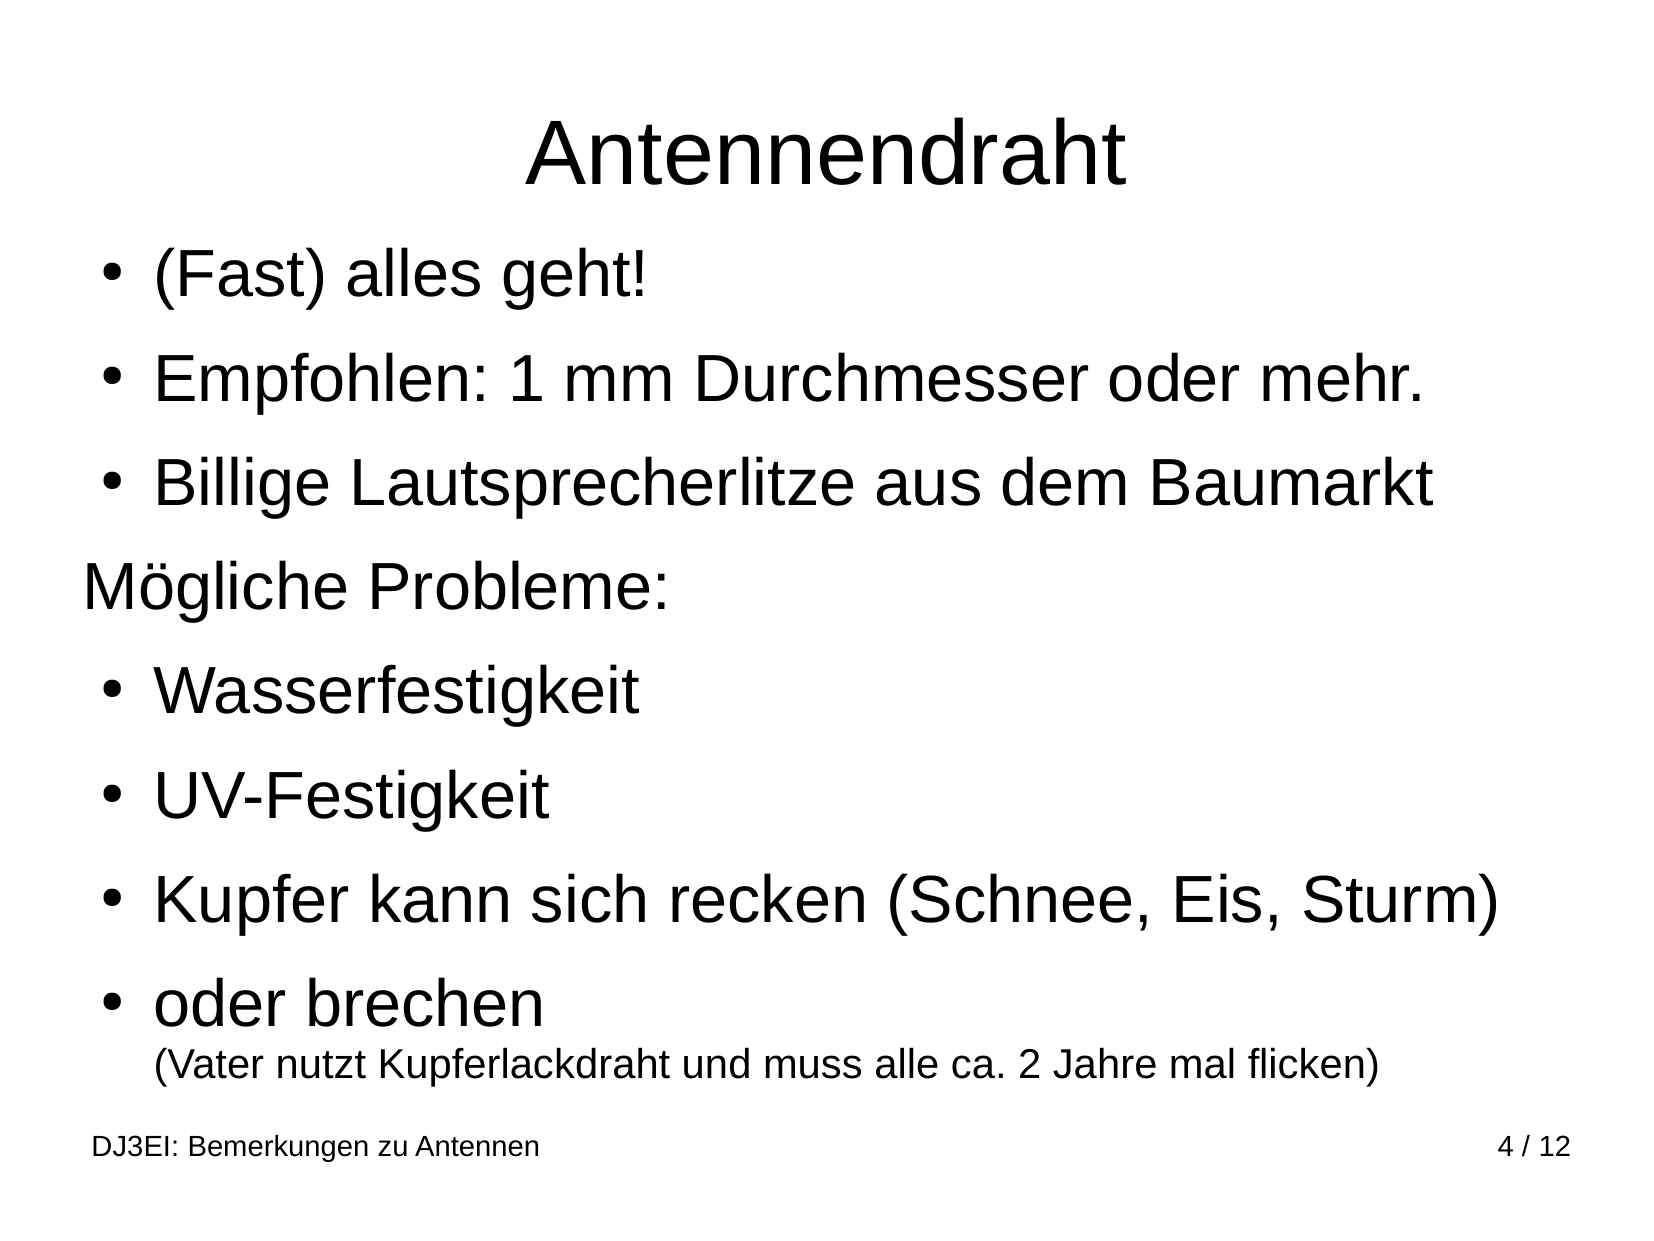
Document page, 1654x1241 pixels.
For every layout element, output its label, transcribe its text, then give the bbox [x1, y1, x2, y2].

title Antennendraht [82, 49, 1571, 236]
list (Fast) alles geht! Empfohlen: 1 mm Durchmesser oder mehr. Billige Lautsprecherlitze aus dem Baumarkt Mögliche Probleme: Wasserfestigkeit UV-Festigkeit Kupfer kann sich recken (Schnee, Eis, Sturm) oder brechen (Vater nutzt Kupferlackdraht und muss alle ca. 2 Jahre mal flicken) [82, 236, 1571, 1099]
